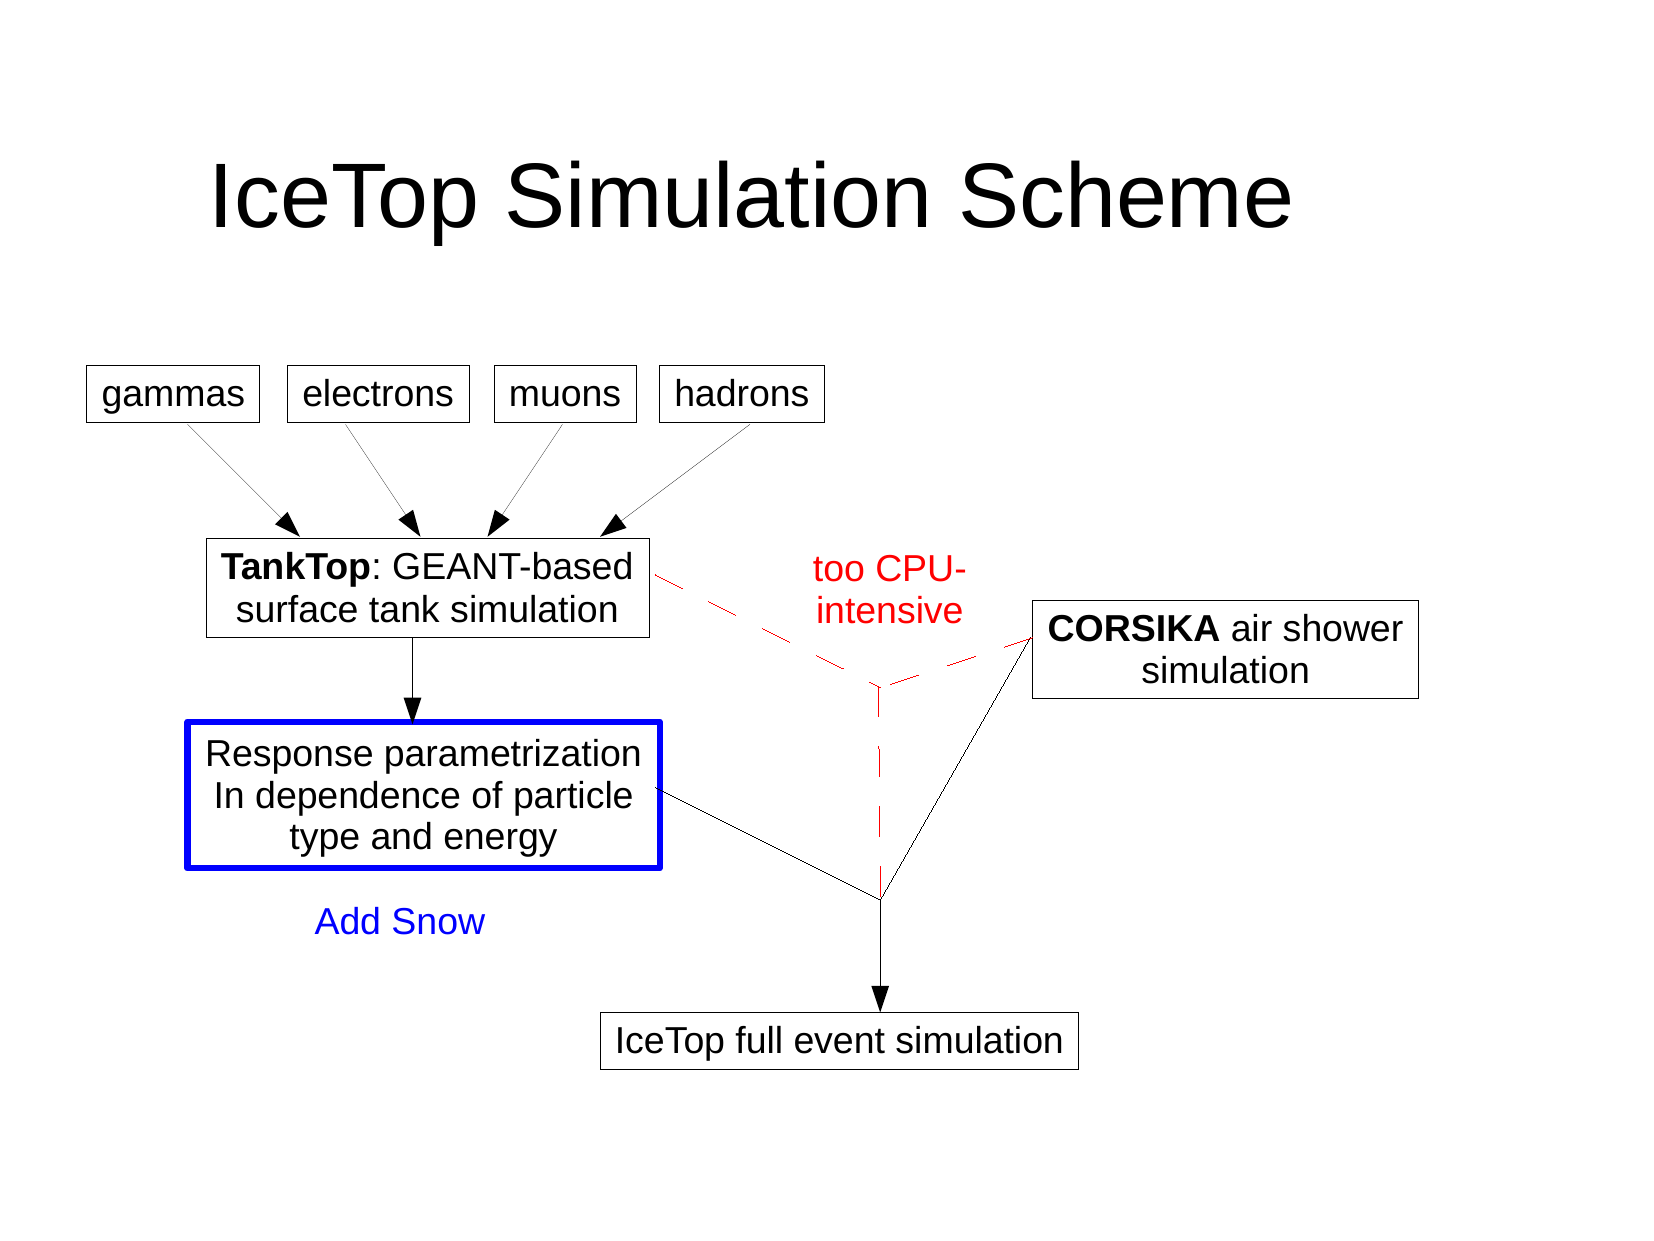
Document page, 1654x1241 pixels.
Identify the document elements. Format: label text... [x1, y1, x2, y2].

text_box muons [494, 365, 637, 423]
text_box hadrons [659, 365, 825, 423]
text_box Response parametrization In dependence of particle type and energy [187, 721, 660, 869]
text_box IceTop full event simulation [600, 1012, 1079, 1070]
text_box TankTop: GEANT-based surface tank simulation [206, 538, 650, 638]
text_box Add Snow [299, 893, 500, 950]
text_box IceTop Simulation Scheme [194, 137, 1311, 255]
text_box electrons [287, 365, 470, 423]
text_box CORSIKA air shower simulation [1032, 600, 1419, 699]
text_box too CPU- intensive [798, 540, 982, 640]
text_box gammas [86, 365, 260, 423]
